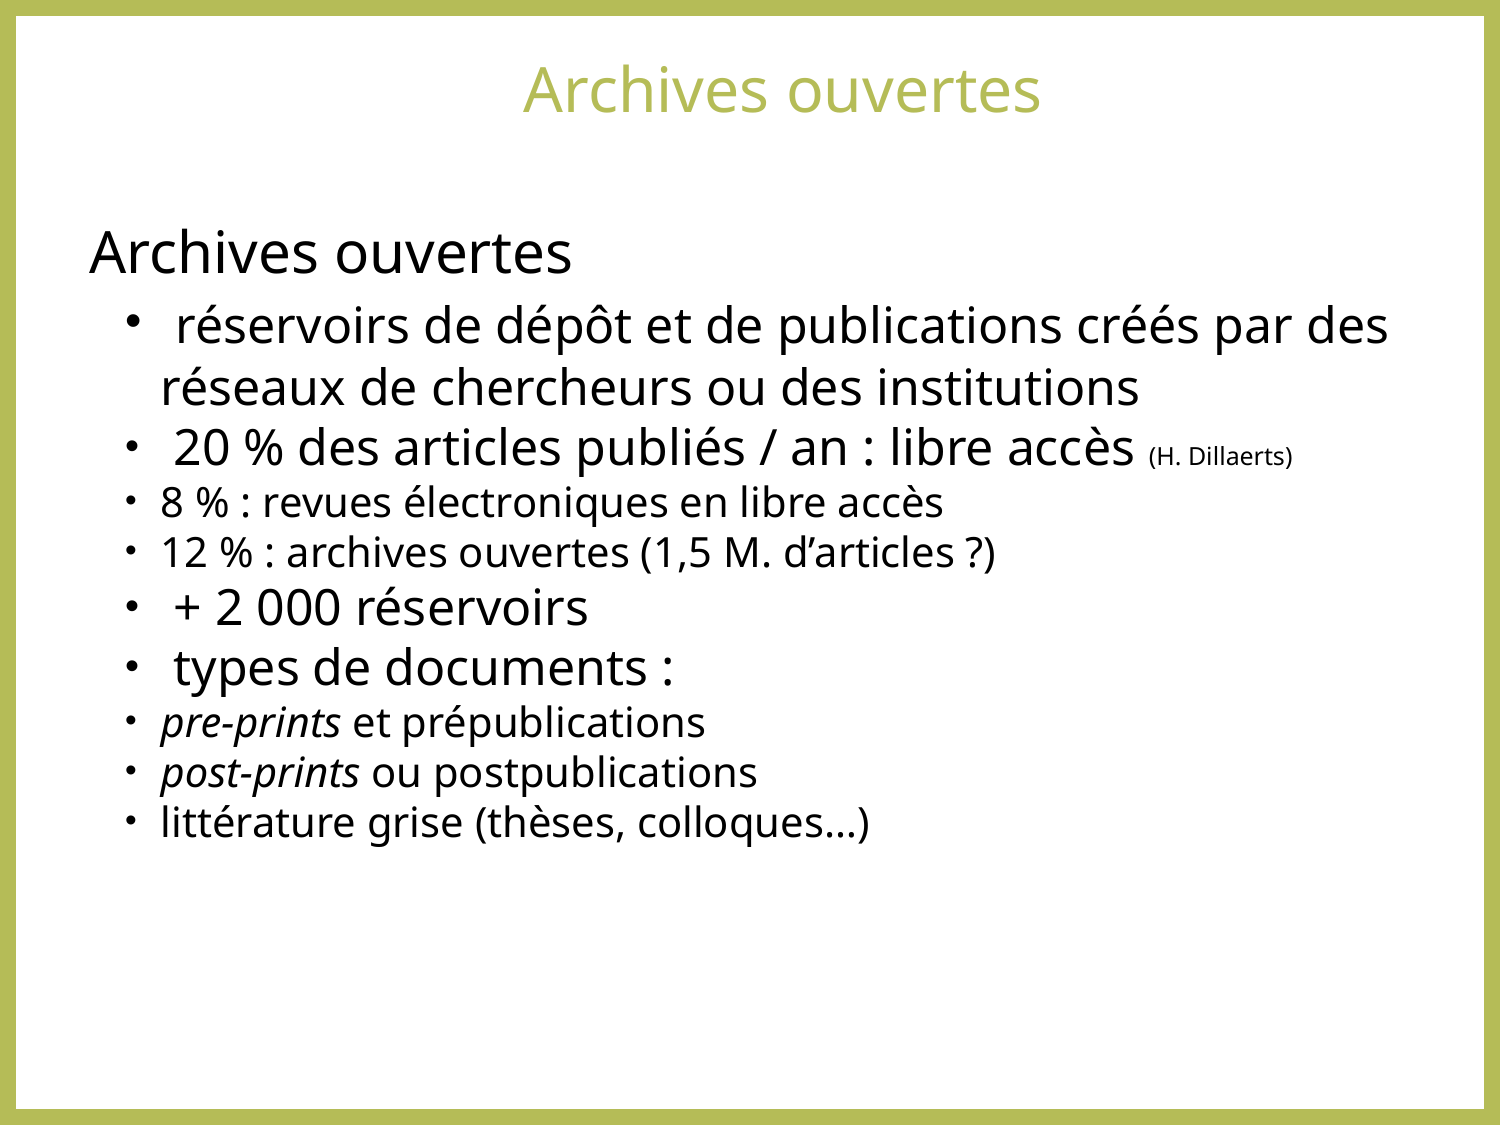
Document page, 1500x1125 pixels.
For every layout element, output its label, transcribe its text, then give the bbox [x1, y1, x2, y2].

text_box Archives ouvertes réservoirs de dépôt et de publications créés par des réseaux de chercheurs ou des institutions 20 % des articles publiés / an : libre accès (H. Dillaerts) 8 % : revues électroniques en libre accès 12 % : archives ouvertes (1,5 M. d’articles ?) + 2 000 réservoirs types de documents : pre-prints et prépublications post-prints ou postpublications littérature grise (thèses, colloques…) [75, 208, 1425, 1071]
text_box [0, 0, 1500, 1125]
text_box Archives ouvertes [108, 42, 1459, 161]
